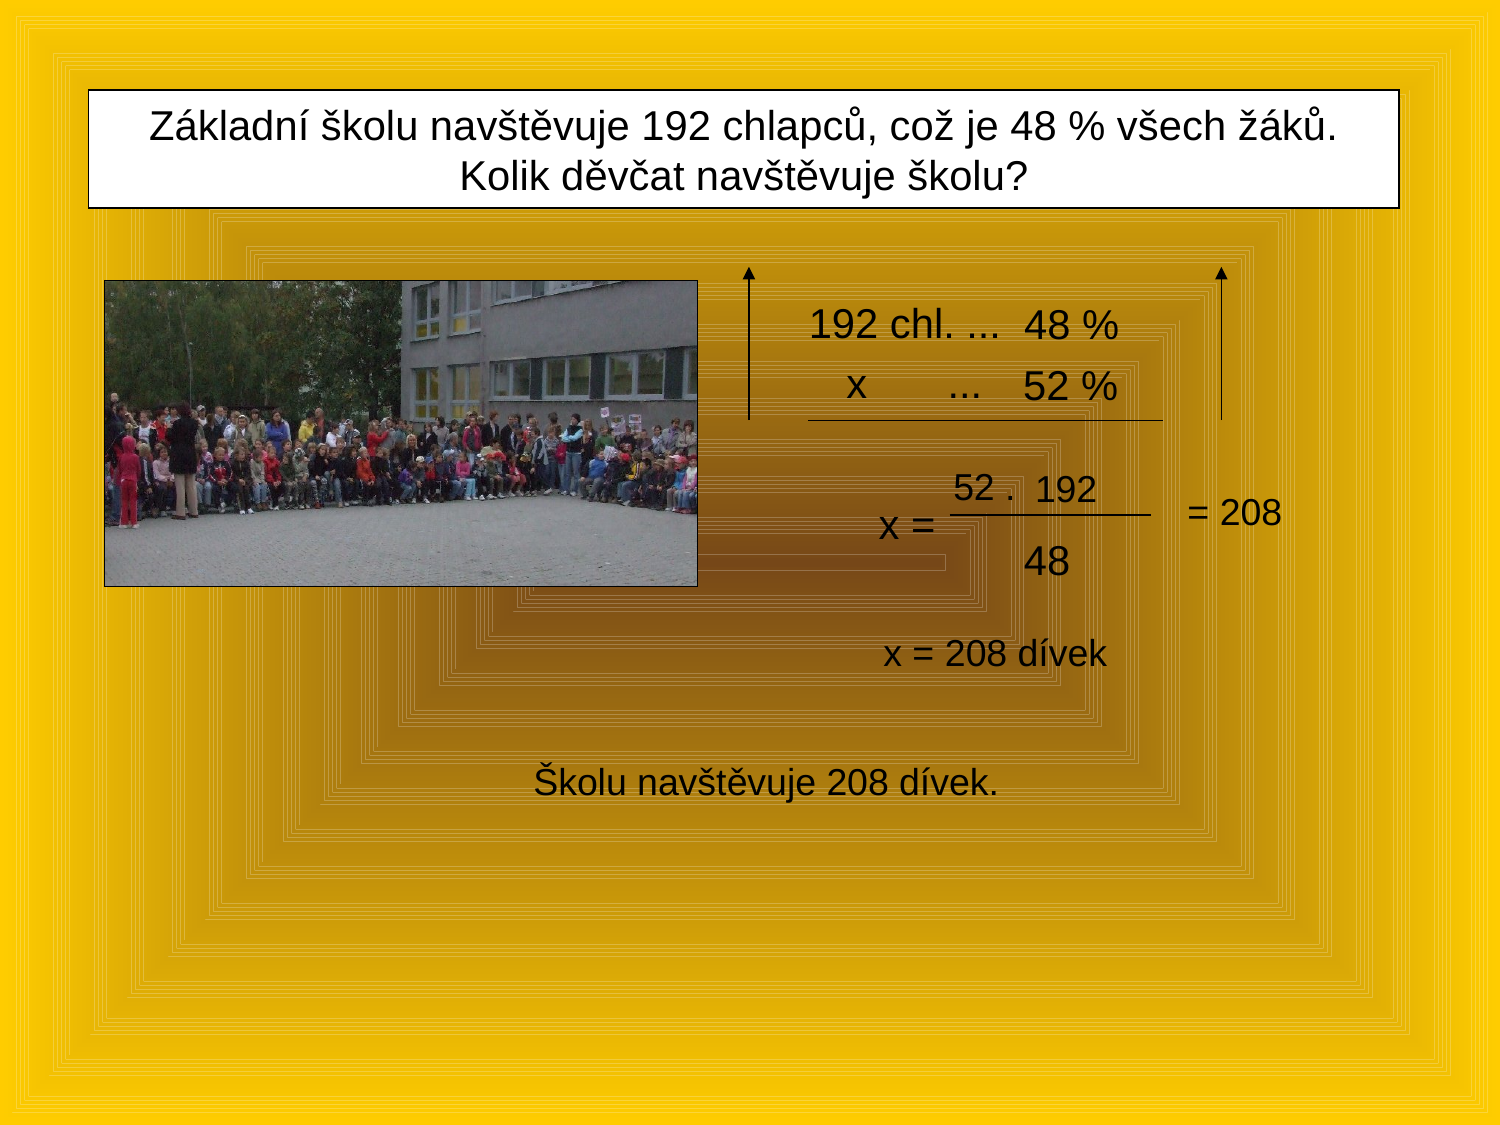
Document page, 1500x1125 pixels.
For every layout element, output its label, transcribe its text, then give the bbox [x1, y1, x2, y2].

text_box 192 [1020, 456, 1113, 518]
text_box = 208 [1172, 480, 1298, 541]
text_box x = 208 dívek [868, 621, 1123, 682]
text_box x = [863, 490, 962, 556]
text_box Školu navštěvuje 208 dívek. [518, 749, 1015, 811]
text_box Základní školu navštěvuje 192 chlapců, což je 48 % všech žáků. Kolik děvčat navštěvuje školu? [88, 90, 1400, 208]
text_box 192 chl. ... [793, 289, 1028, 356]
text_box 48 [1009, 526, 1086, 593]
text_box 52 . [938, 455, 1042, 517]
text_box 52 % [1008, 351, 1145, 418]
picture [105, 281, 697, 586]
text_box x ... [796, 349, 1009, 415]
text_box 48 % [1009, 290, 1146, 356]
